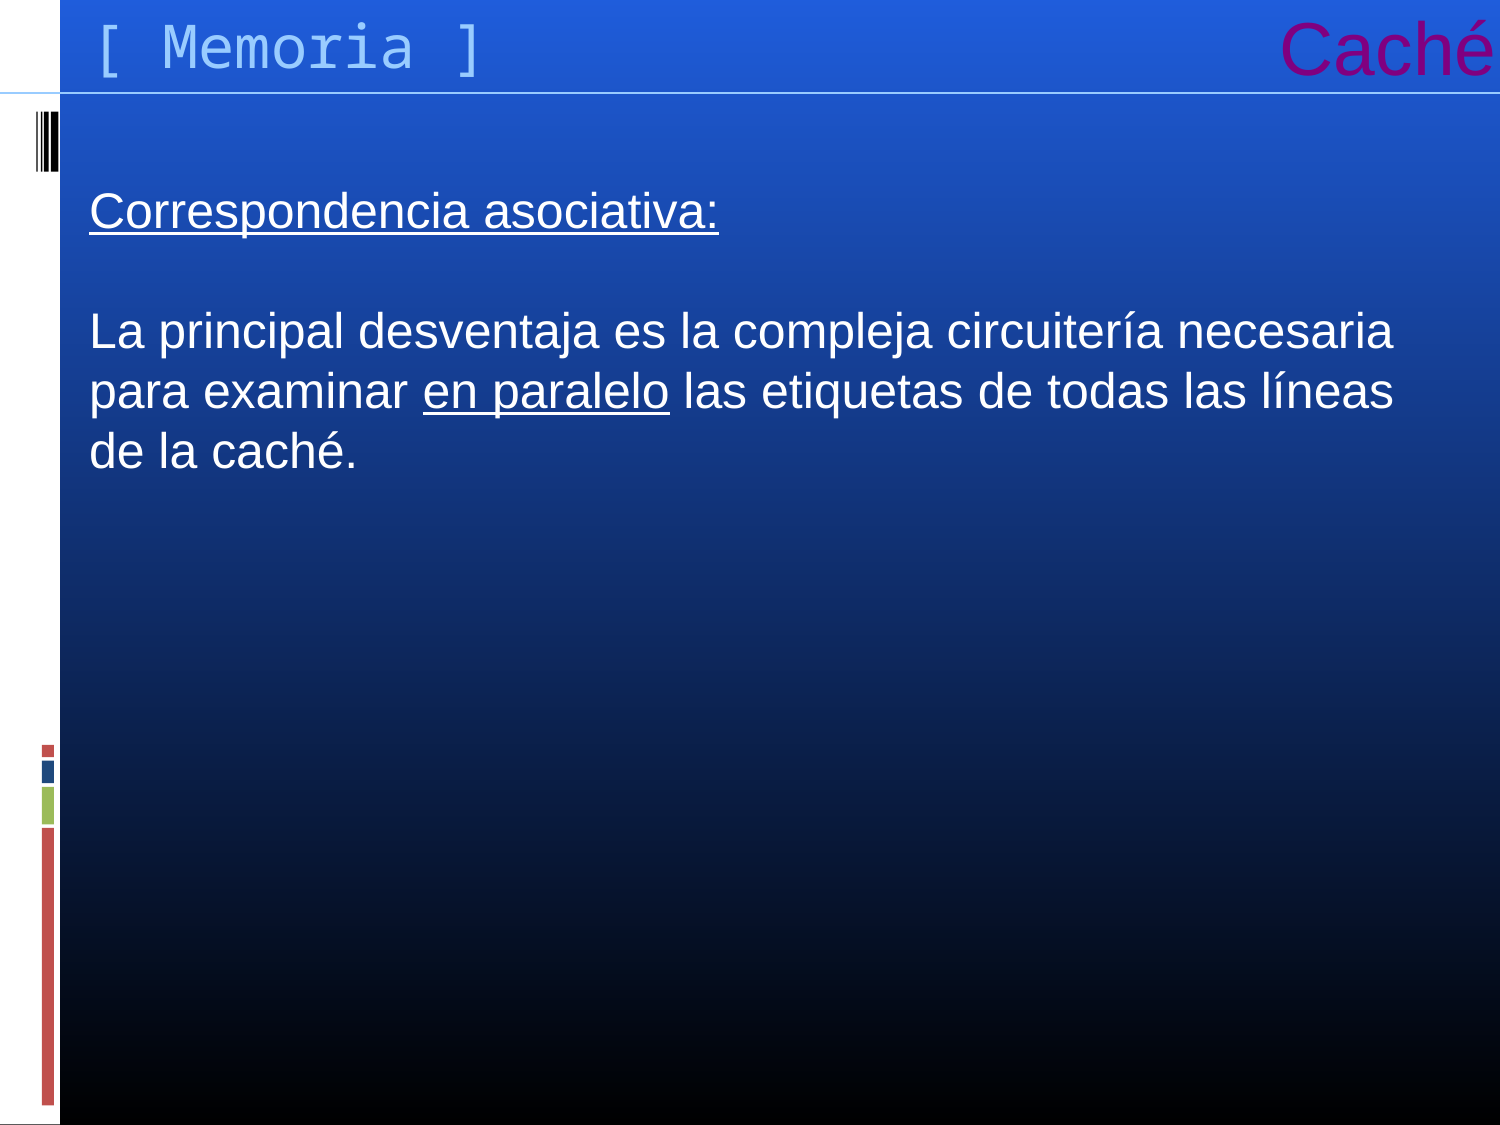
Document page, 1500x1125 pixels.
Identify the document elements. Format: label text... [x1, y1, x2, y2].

text_box Correspondencia asociativa: La principal desventaja es la compleja circuitería necesaria para examinar en paralelo las etiquetas de todas las líneas de la caché. [74, 171, 1450, 547]
title [ Memoria ] [0, 0, 388, 88]
text_box Caché [388, 0, 1497, 91]
